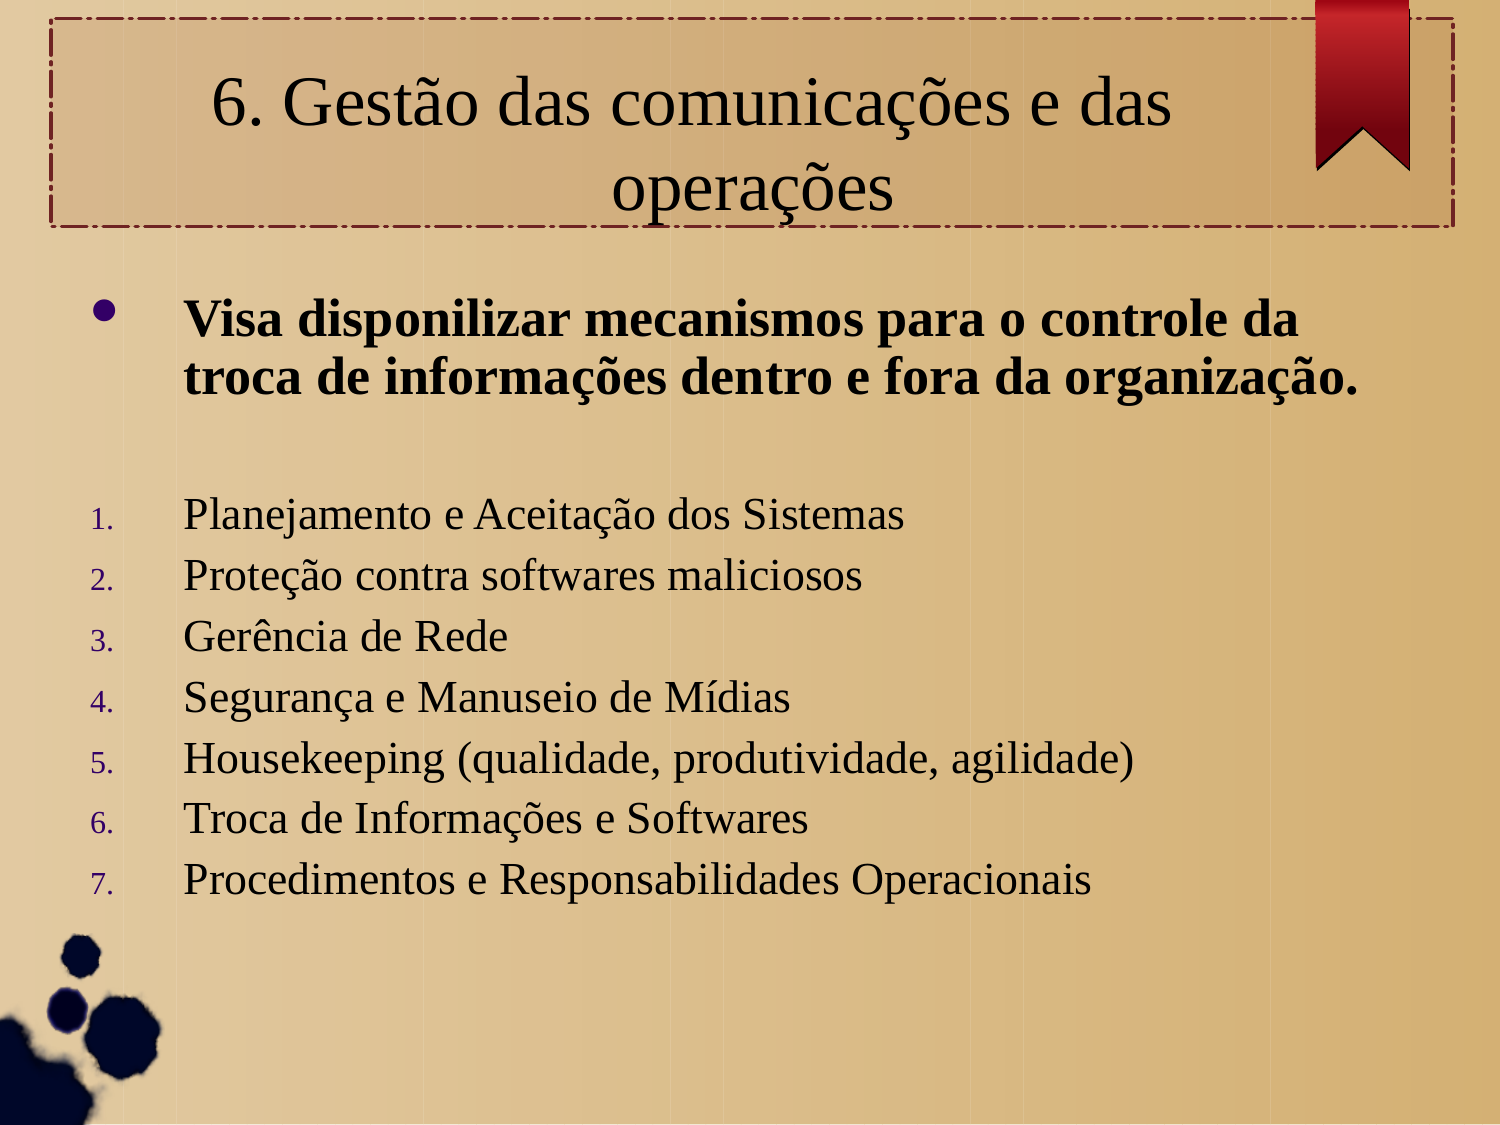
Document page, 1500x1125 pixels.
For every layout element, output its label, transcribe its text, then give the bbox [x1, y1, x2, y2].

list Visa disponilizar mecanismos para o controle da troca de informações dentro e fora da organização. Planejamento e Aceitação dos Sistemas Proteção contra softwares maliciosos Gerência de Rede Segurança e Manuseio de Mídias Housekeeping (qualidade, produtividade, agilidade) Troca de Informações e Softwares Procedimentos e Responsabilidades Operacionais [75, 282, 1426, 1006]
title 6. Gestão das comunicações e das operações [74, 20, 1313, 233]
